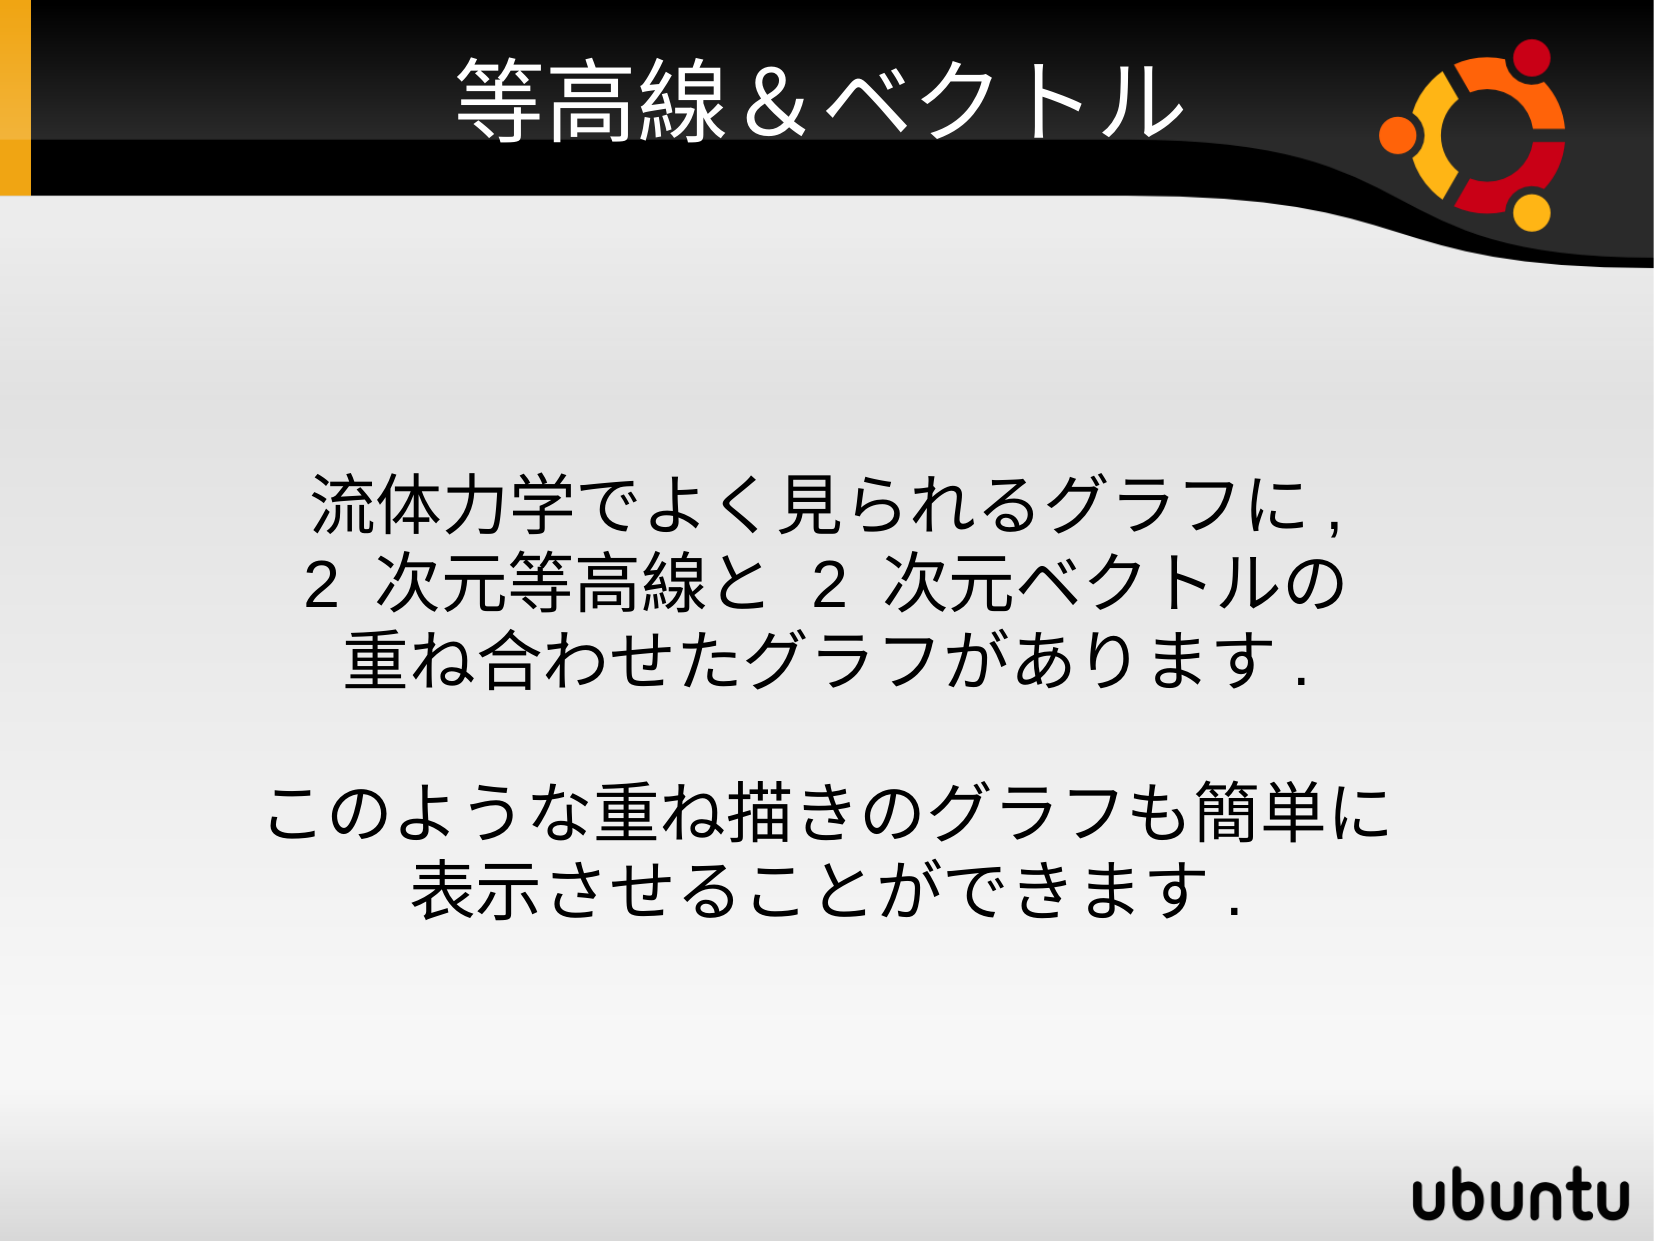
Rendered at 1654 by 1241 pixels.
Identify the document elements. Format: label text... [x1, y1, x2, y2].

subtitle 流体力学でよく見られるグラフに, 2 次元等高線と 2 次元ベクトルの 重ね合わせたグラフがあります. このような重ね描きのグラフも簡単に 表示させることができます. [82, 297, 1571, 1102]
title 等高線＆ベクトル [76, 7, 1565, 200]
picture [0, 0, 1654, 1241]
